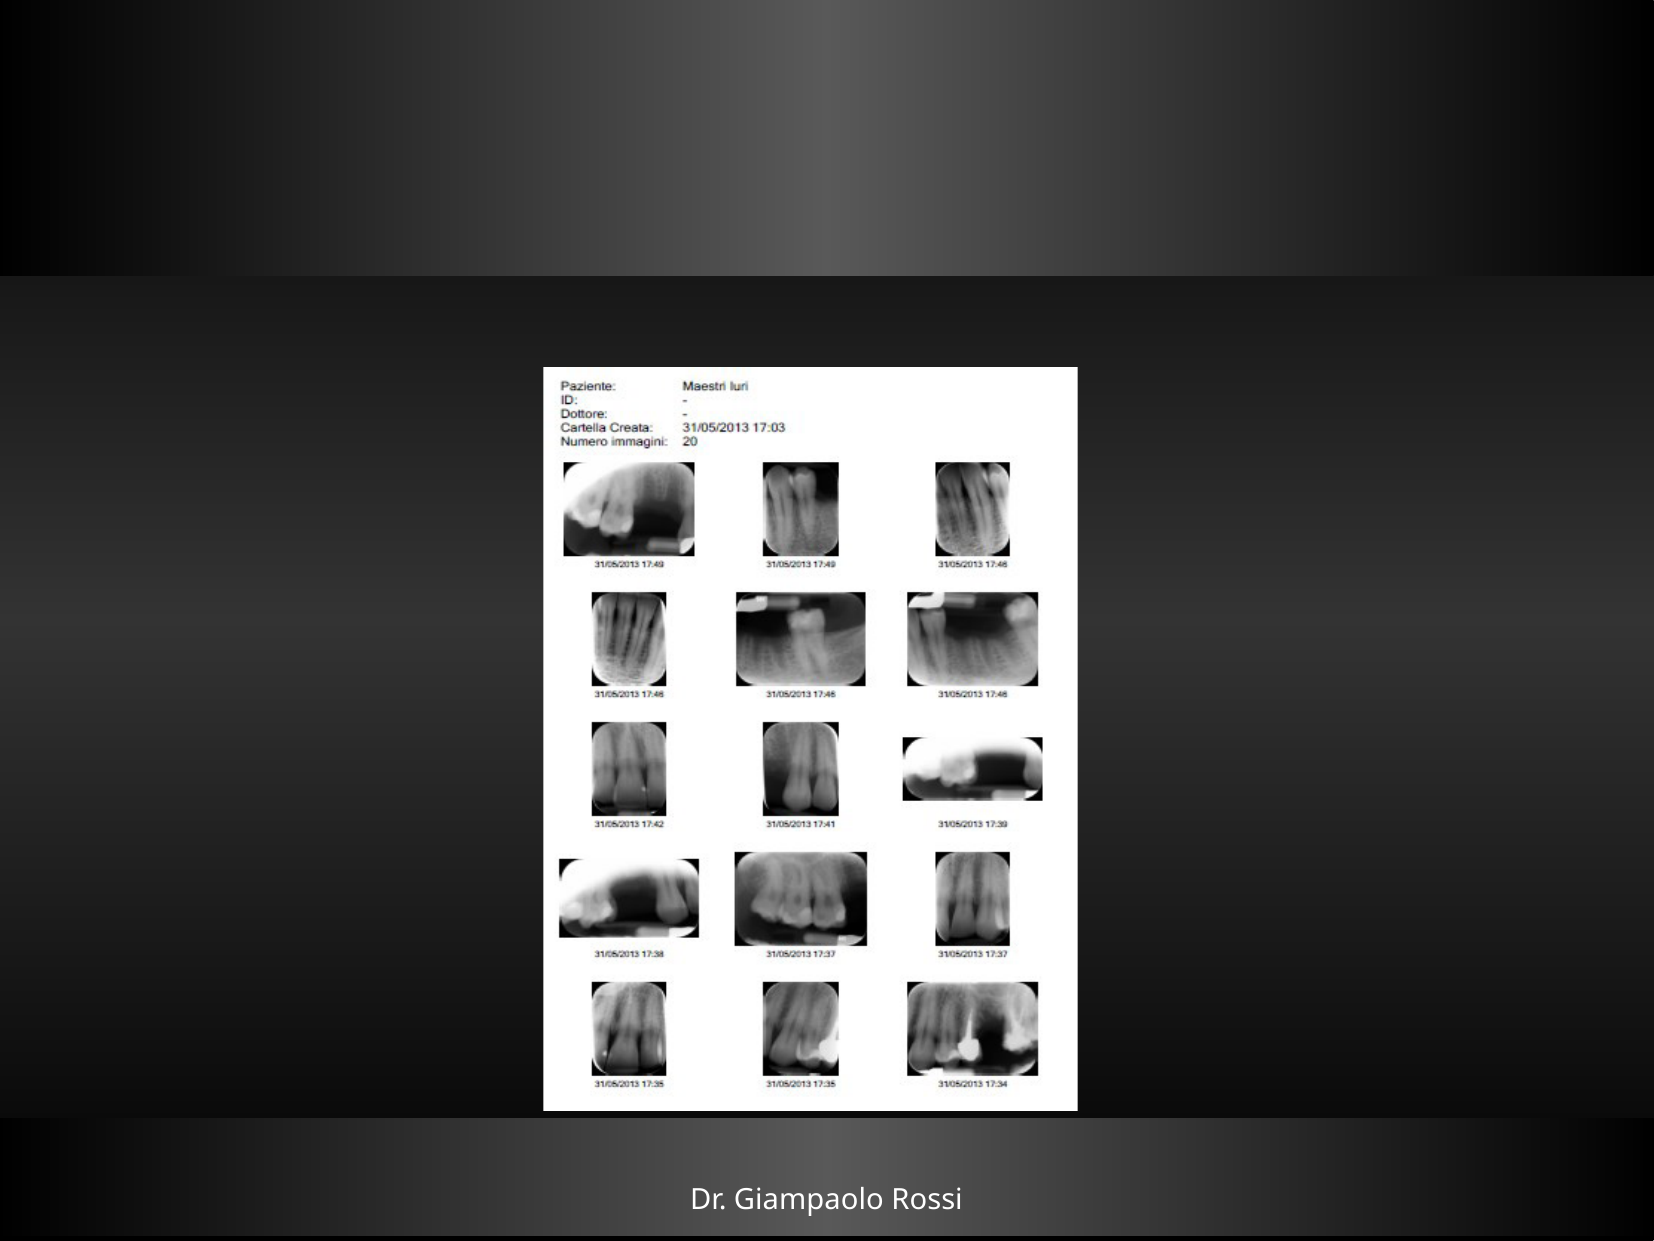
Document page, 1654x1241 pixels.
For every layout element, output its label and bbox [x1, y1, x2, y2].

picture [543, 367, 1078, 1111]
